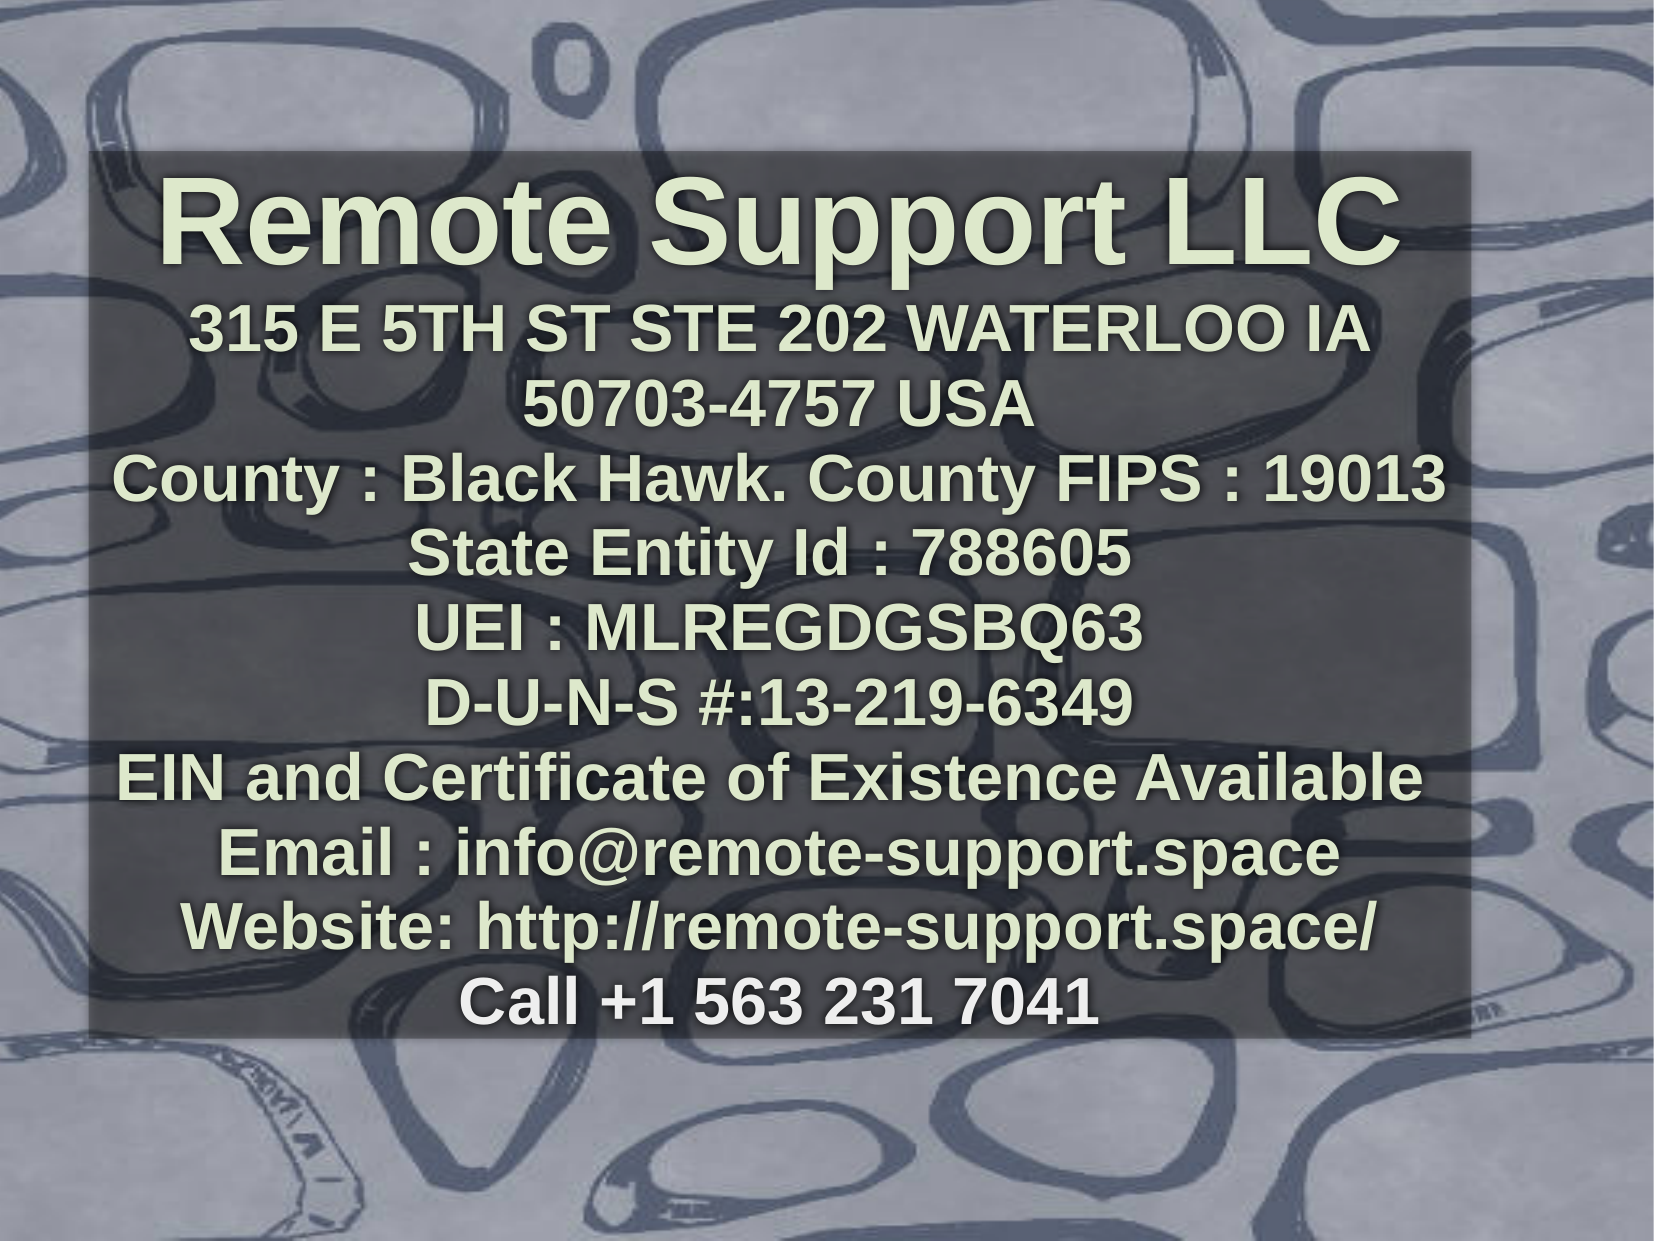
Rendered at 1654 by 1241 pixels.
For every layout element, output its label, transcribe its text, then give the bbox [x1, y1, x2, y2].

text_box Remote Support LLC 315 E 5TH ST STE 202 WATERLOO IA 50703-4757 USA County : Black Hawk. County FIPS : 19013 State Entity Id : 788605 UEI : MLREGDGSBQ63 D-U-N-S #:13-219-6349 EIN and Certificate of Existence Available Email : info@remote-support.space Website: http://remote-support.space/ Call +1 563 231 7041 [88, 151, 1472, 1039]
picture [0, 0, 1654, 1241]
